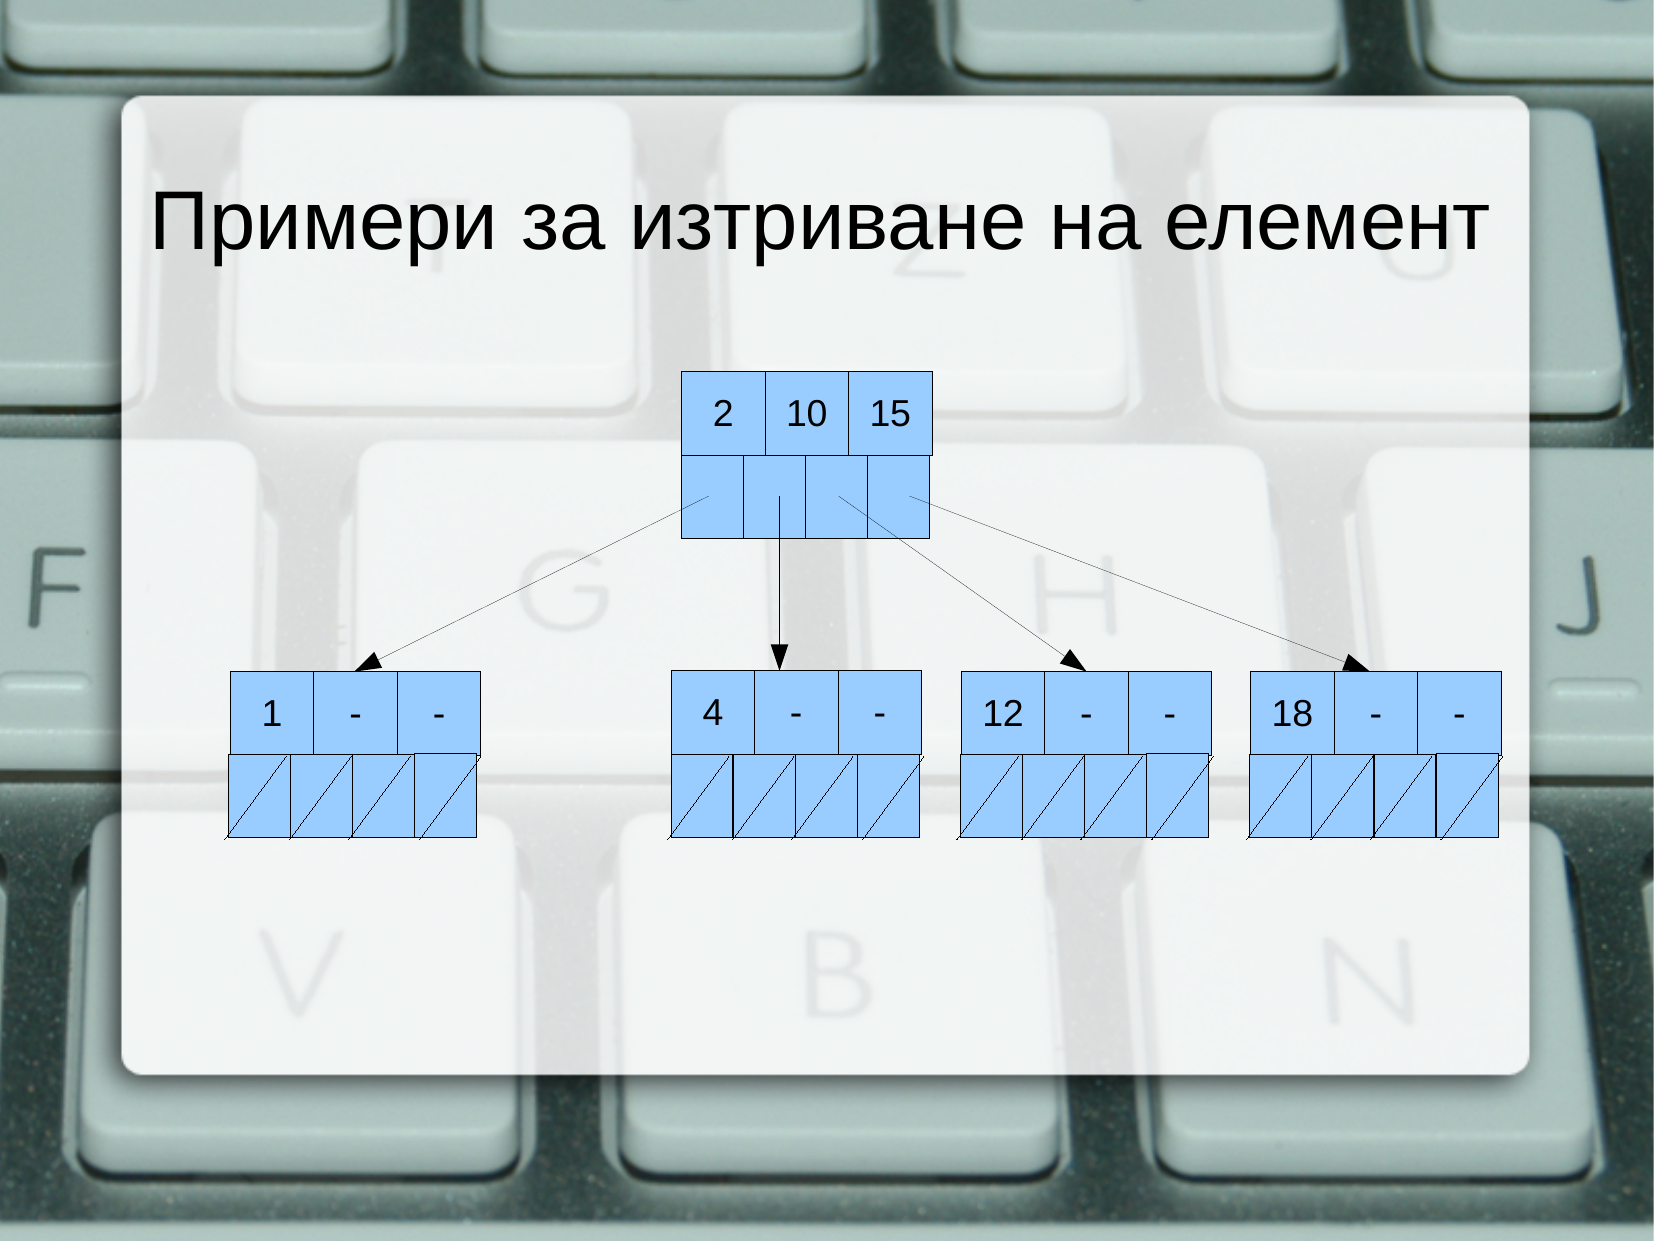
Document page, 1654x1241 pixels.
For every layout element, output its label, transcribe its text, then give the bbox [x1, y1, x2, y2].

text_box - [1128, 671, 1212, 756]
text_box 4 [671, 670, 754, 755]
text_box 2 [681, 371, 765, 456]
picture [0, 0, 1654, 1241]
text_box [1249, 753, 1499, 838]
text_box 1 [230, 671, 313, 754]
text_box [681, 455, 930, 539]
text_box - [397, 671, 481, 756]
text_box [671, 754, 920, 838]
text_box - [1334, 671, 1417, 754]
text_box - [1044, 671, 1128, 754]
text_box 10 [765, 371, 848, 455]
text_box - [313, 671, 397, 754]
text_box [960, 753, 1209, 838]
text_box [228, 753, 477, 838]
text_box - [754, 670, 838, 754]
title Примери за изтриване на елемент [135, 117, 1506, 325]
text_box 12 [961, 671, 1044, 754]
text_box - [838, 670, 922, 755]
text_box - [1417, 671, 1502, 756]
text_box 15 [848, 371, 933, 456]
text_box 18 [1250, 671, 1334, 754]
